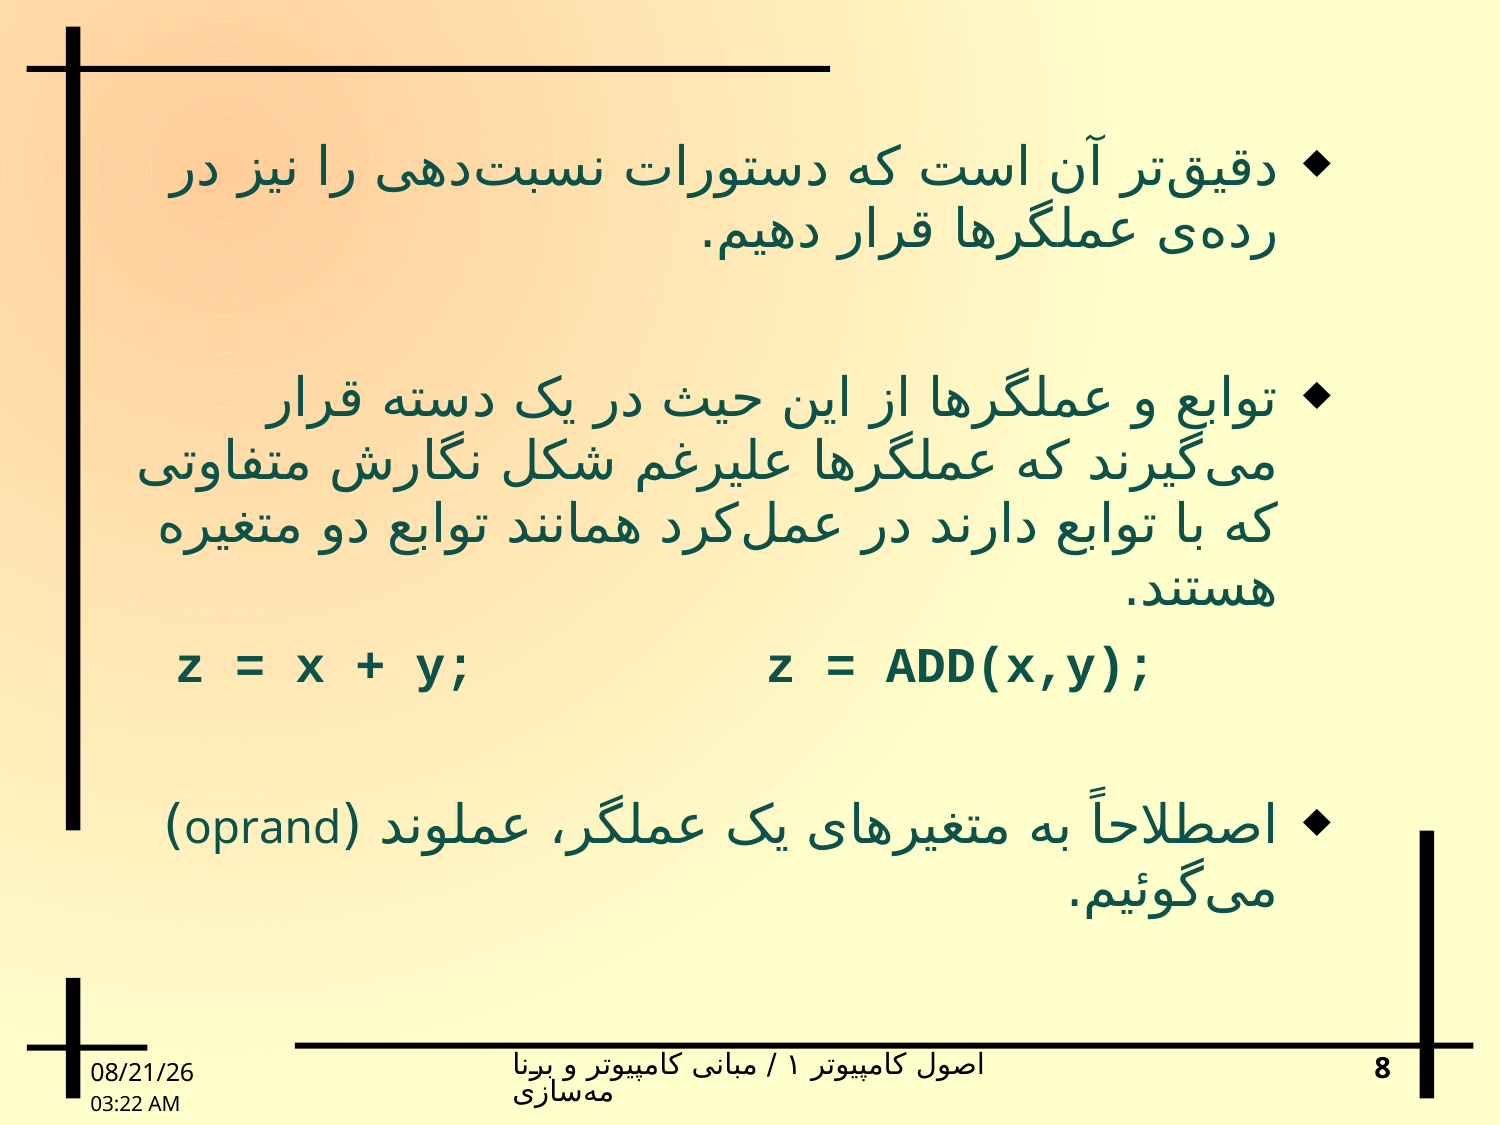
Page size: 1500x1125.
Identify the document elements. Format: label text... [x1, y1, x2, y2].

list دقیق‌تر آن است که دستورات نسبت‌دهی را نیز در رده‌ی عملگرها قرار دهیم. توابع و عملگرها از این حیث در یک دسته قرار می‌گیرند که عملگرها علیرغم شکل نگارش متفاوتی که با توابع دارند در‌ عمل‌کرد همانند توابع دو متغیره هستند. z = x + y; z = ADD(x,y); اصطلاحاً به متغیرهای یک عملگر، عملوند (oprand) می‌گوئیم. [122, 134, 1403, 924]
